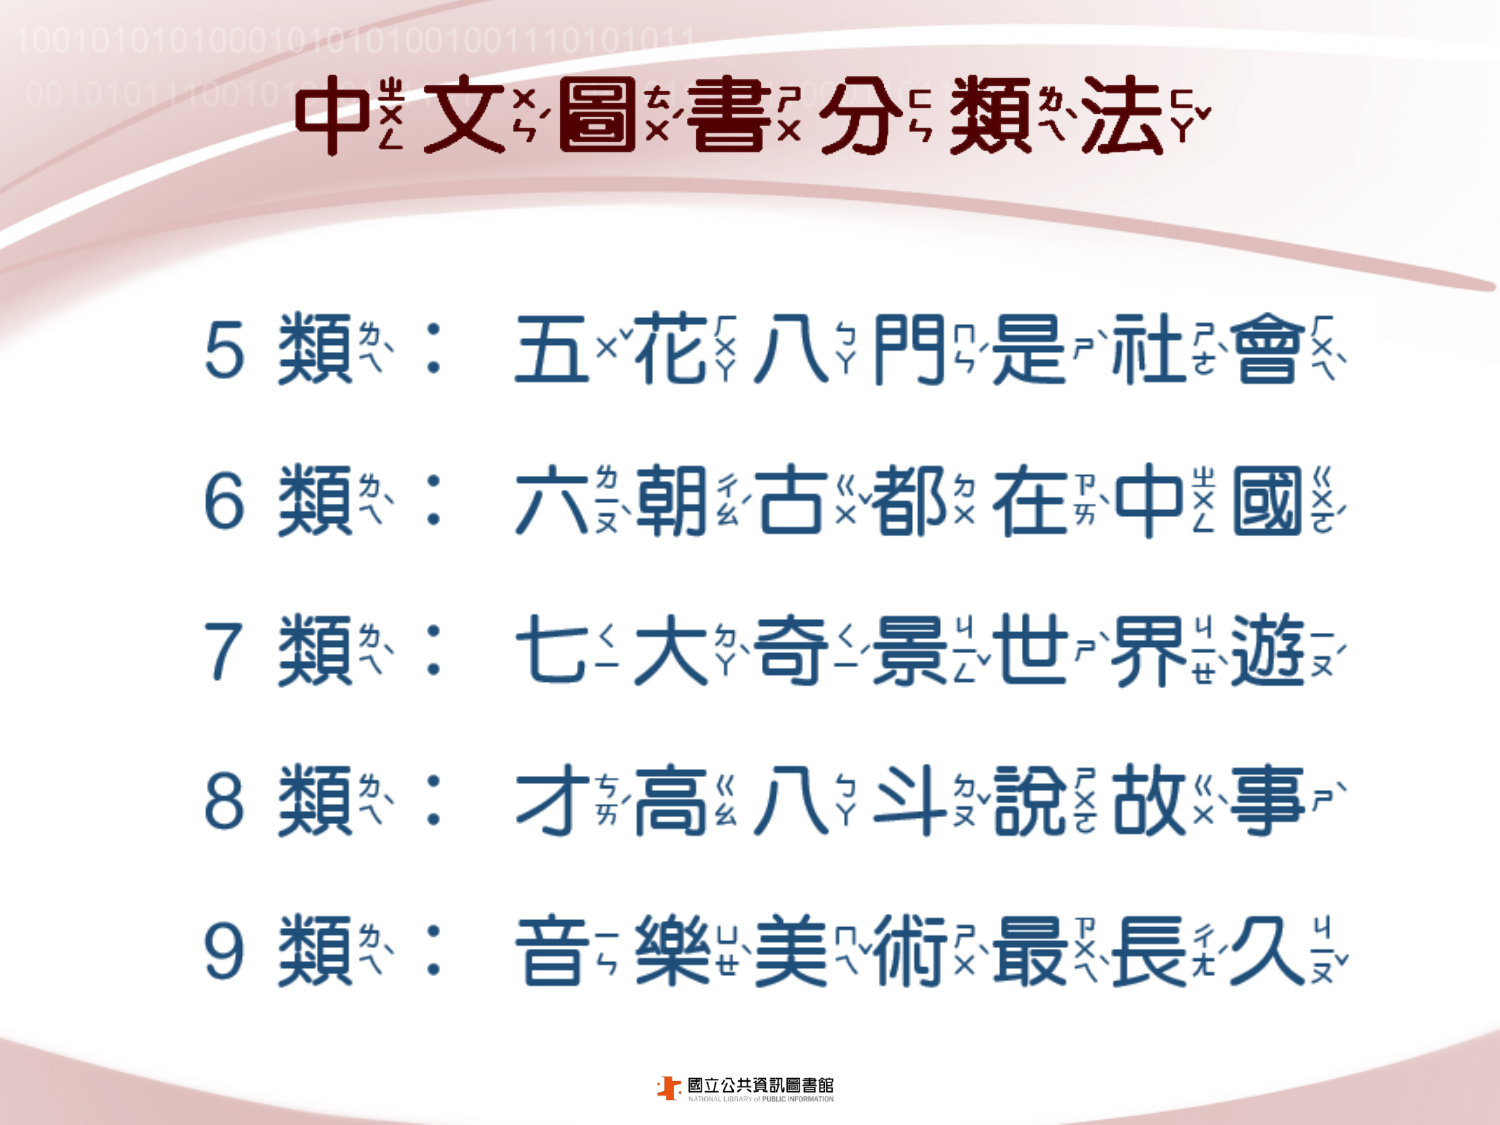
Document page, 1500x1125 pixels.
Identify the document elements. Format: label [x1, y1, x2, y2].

picture [234, 35, 1266, 169]
picture [159, 290, 1377, 1010]
